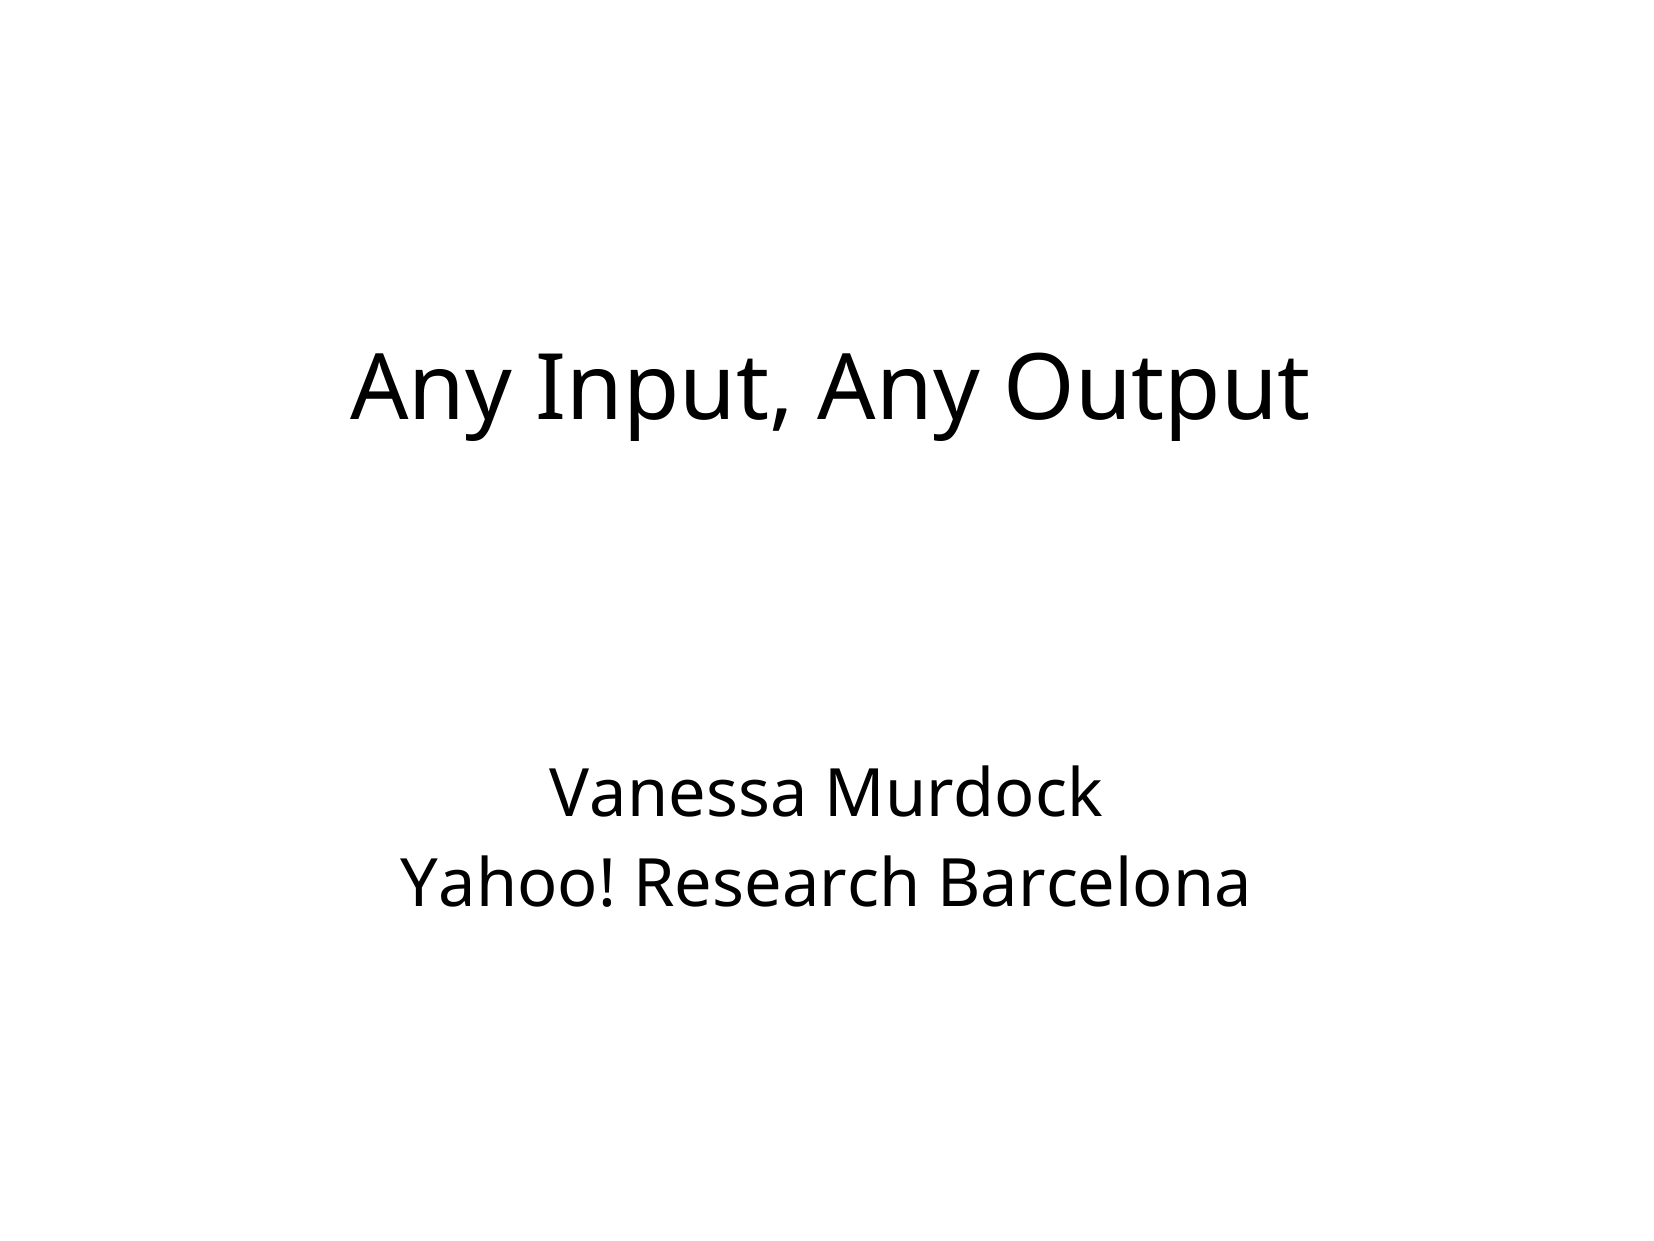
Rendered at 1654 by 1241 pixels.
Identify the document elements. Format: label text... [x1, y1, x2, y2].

title Any Input, Any Output [86, 280, 1576, 488]
subtitle Vanessa Murdock Yahoo! Research Barcelona [82, 562, 1571, 1109]
